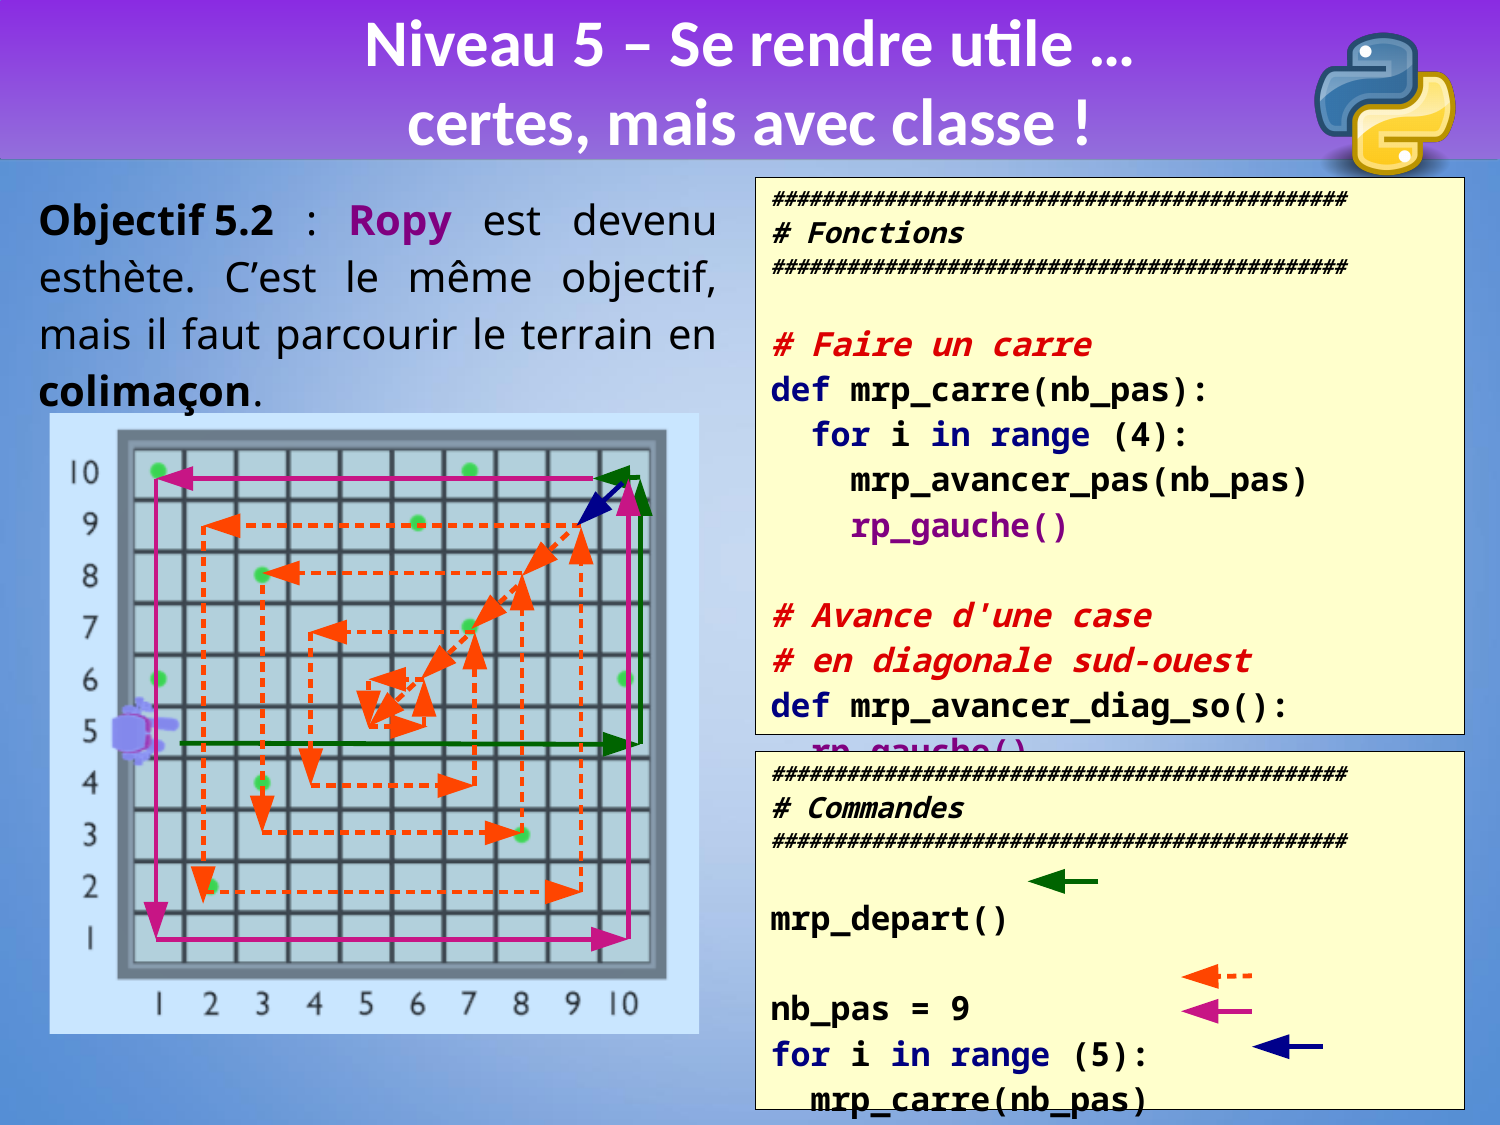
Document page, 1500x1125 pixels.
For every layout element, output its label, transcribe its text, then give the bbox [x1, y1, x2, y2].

text_box Objectif 5.2 : Ropy est devenu esthète. C’est le même objectif, mais il faut parcourir le terrain en colimaçon. [23, 183, 733, 365]
text_box ############################################## # Fonctions ############################################## # Faire un carre def mrp_carre(nb_pas): for i in range (4): mrp_avancer_pas(nb_pas) rp_gauche() # Avance d'une case # en diagonale sud-ouest def mrp_avancer_diag_so(): rp_gauche() mrp_avancer() rp_droite() mrp_avancer() [755, 177, 1465, 735]
text_box ############################################## # Commandes ############################################## mrp_depart() nb_pas = 9 for i in range (5): mrp_carre(nb_pas) mrp_avancer_diag_so() nb_pas=nb_pas-2 [755, 751, 1465, 1110]
picture [0, 29, 1500, 1125]
text_box Niveau 5 – Se rendre utile … certes, mais avec classe ! [0, 0, 1500, 159]
